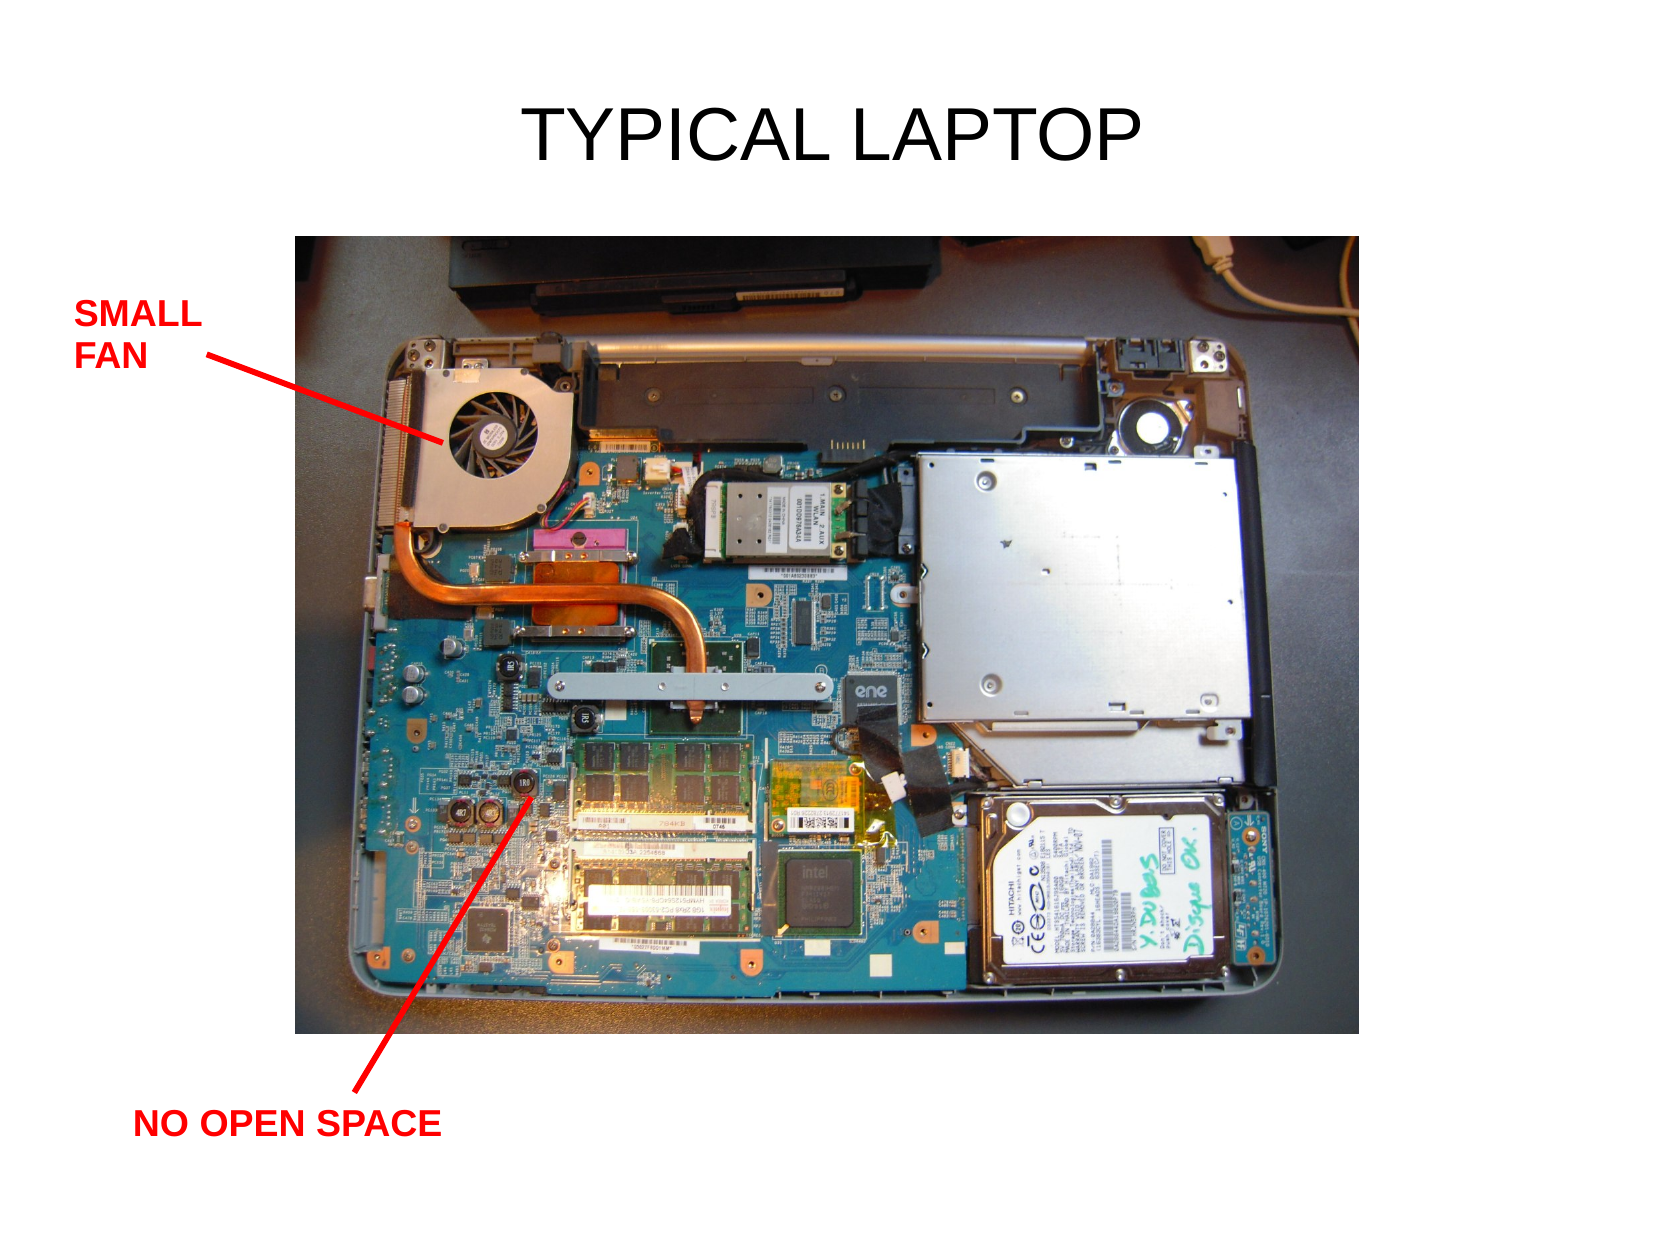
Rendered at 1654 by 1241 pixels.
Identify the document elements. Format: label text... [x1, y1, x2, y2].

text_box SMALL FAN [59, 285, 237, 384]
text_box NO OPEN SPACE [118, 1094, 827, 1152]
picture [295, 236, 1359, 1034]
text_box TYPICAL LAPTOP [257, 85, 1409, 184]
